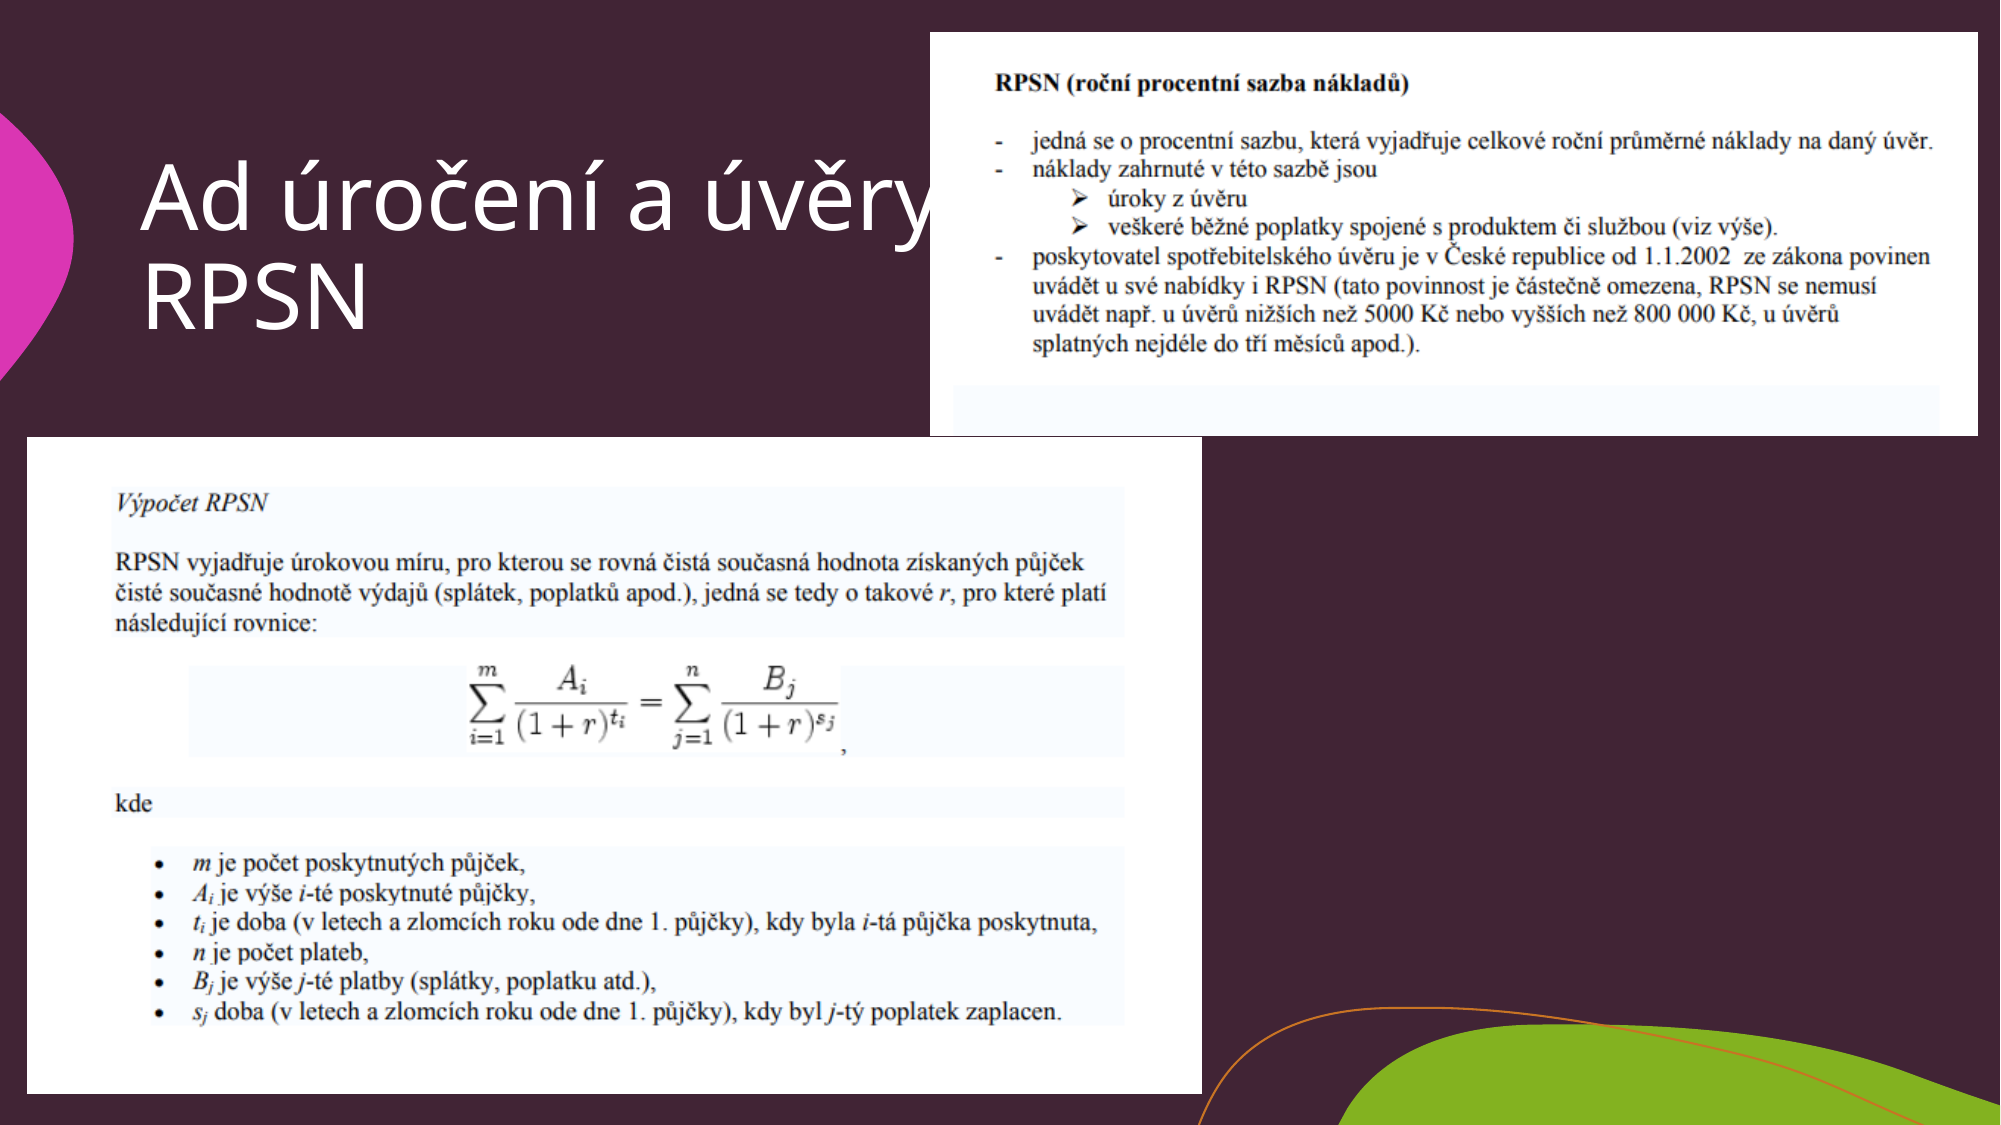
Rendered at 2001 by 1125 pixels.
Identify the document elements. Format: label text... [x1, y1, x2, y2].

picture [930, 32, 1978, 436]
picture [27, 437, 1202, 1094]
title Ad úročení a úvěry. RPSN [125, 125, 930, 376]
